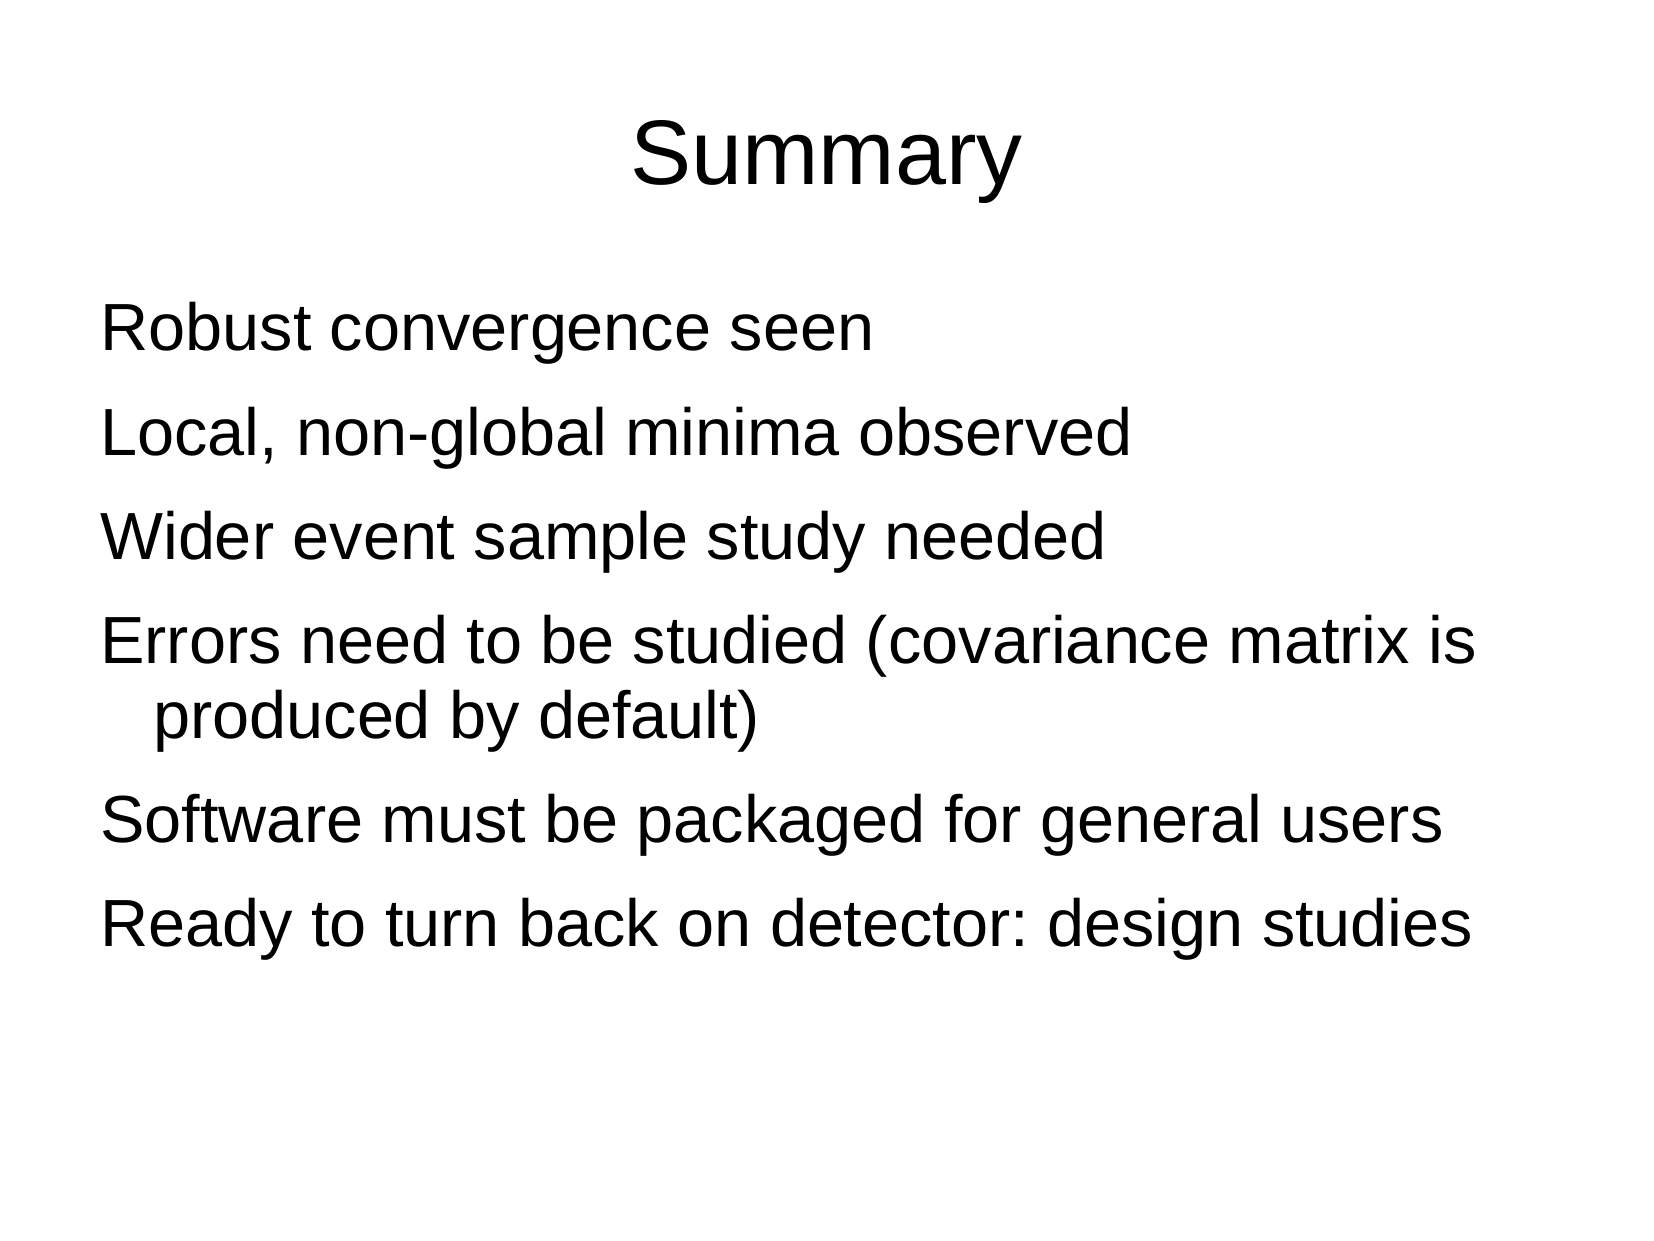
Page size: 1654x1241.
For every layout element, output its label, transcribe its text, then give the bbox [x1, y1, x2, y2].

list Robust convergence seen Local, non-global minima observed Wider event sample study needed Errors need to be studied (covariance matrix is produced by default) Software must be packaged for general users Ready to turn back on detector: design studies [82, 290, 1571, 1094]
title Summary [82, 56, 1571, 250]
